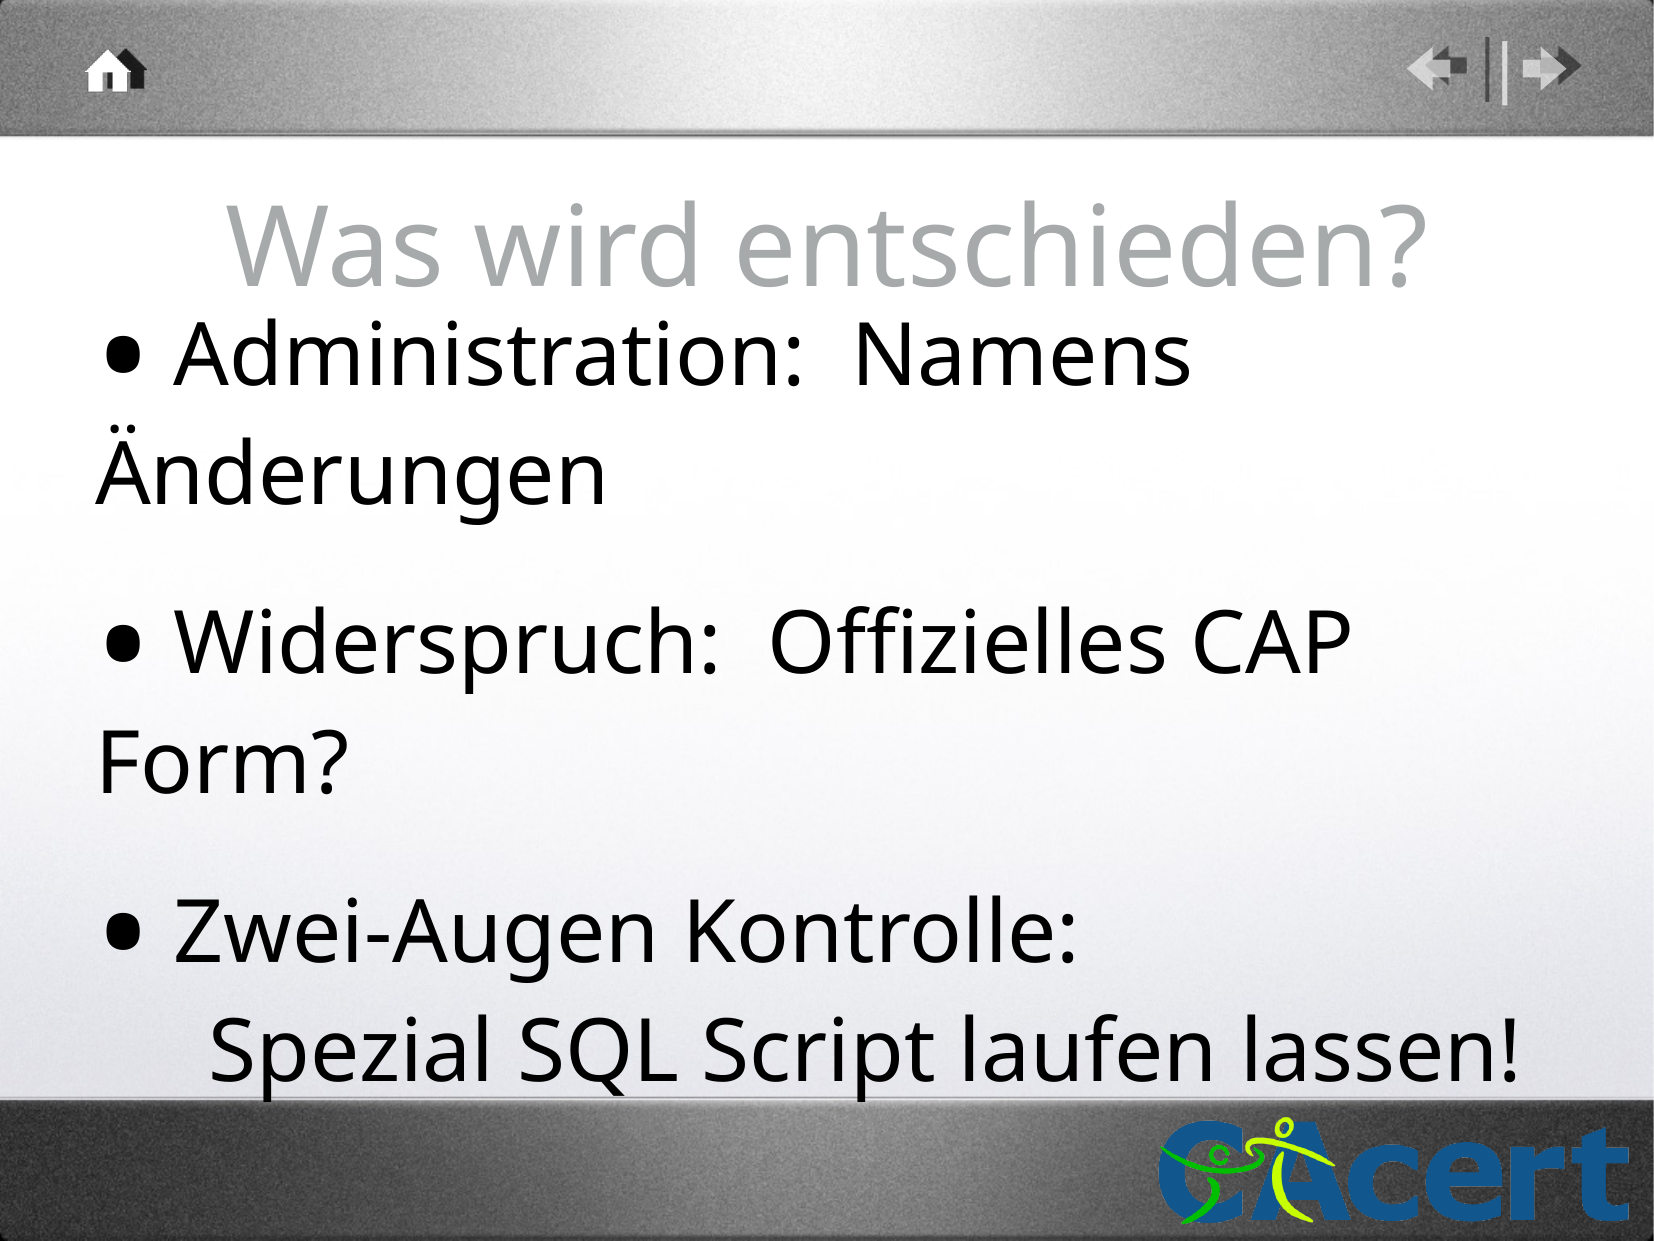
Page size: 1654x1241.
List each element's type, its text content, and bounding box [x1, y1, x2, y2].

title Was wird entschieden? [161, 143, 1493, 336]
list Administration: Namens Änderungen Widerspruch: Offizielles CAP Form? Zwei-Augen Kontrolle: Spezial SQL Script laufen lassen! [86, 336, 1565, 1063]
picture [0, 0, 1654, 1241]
